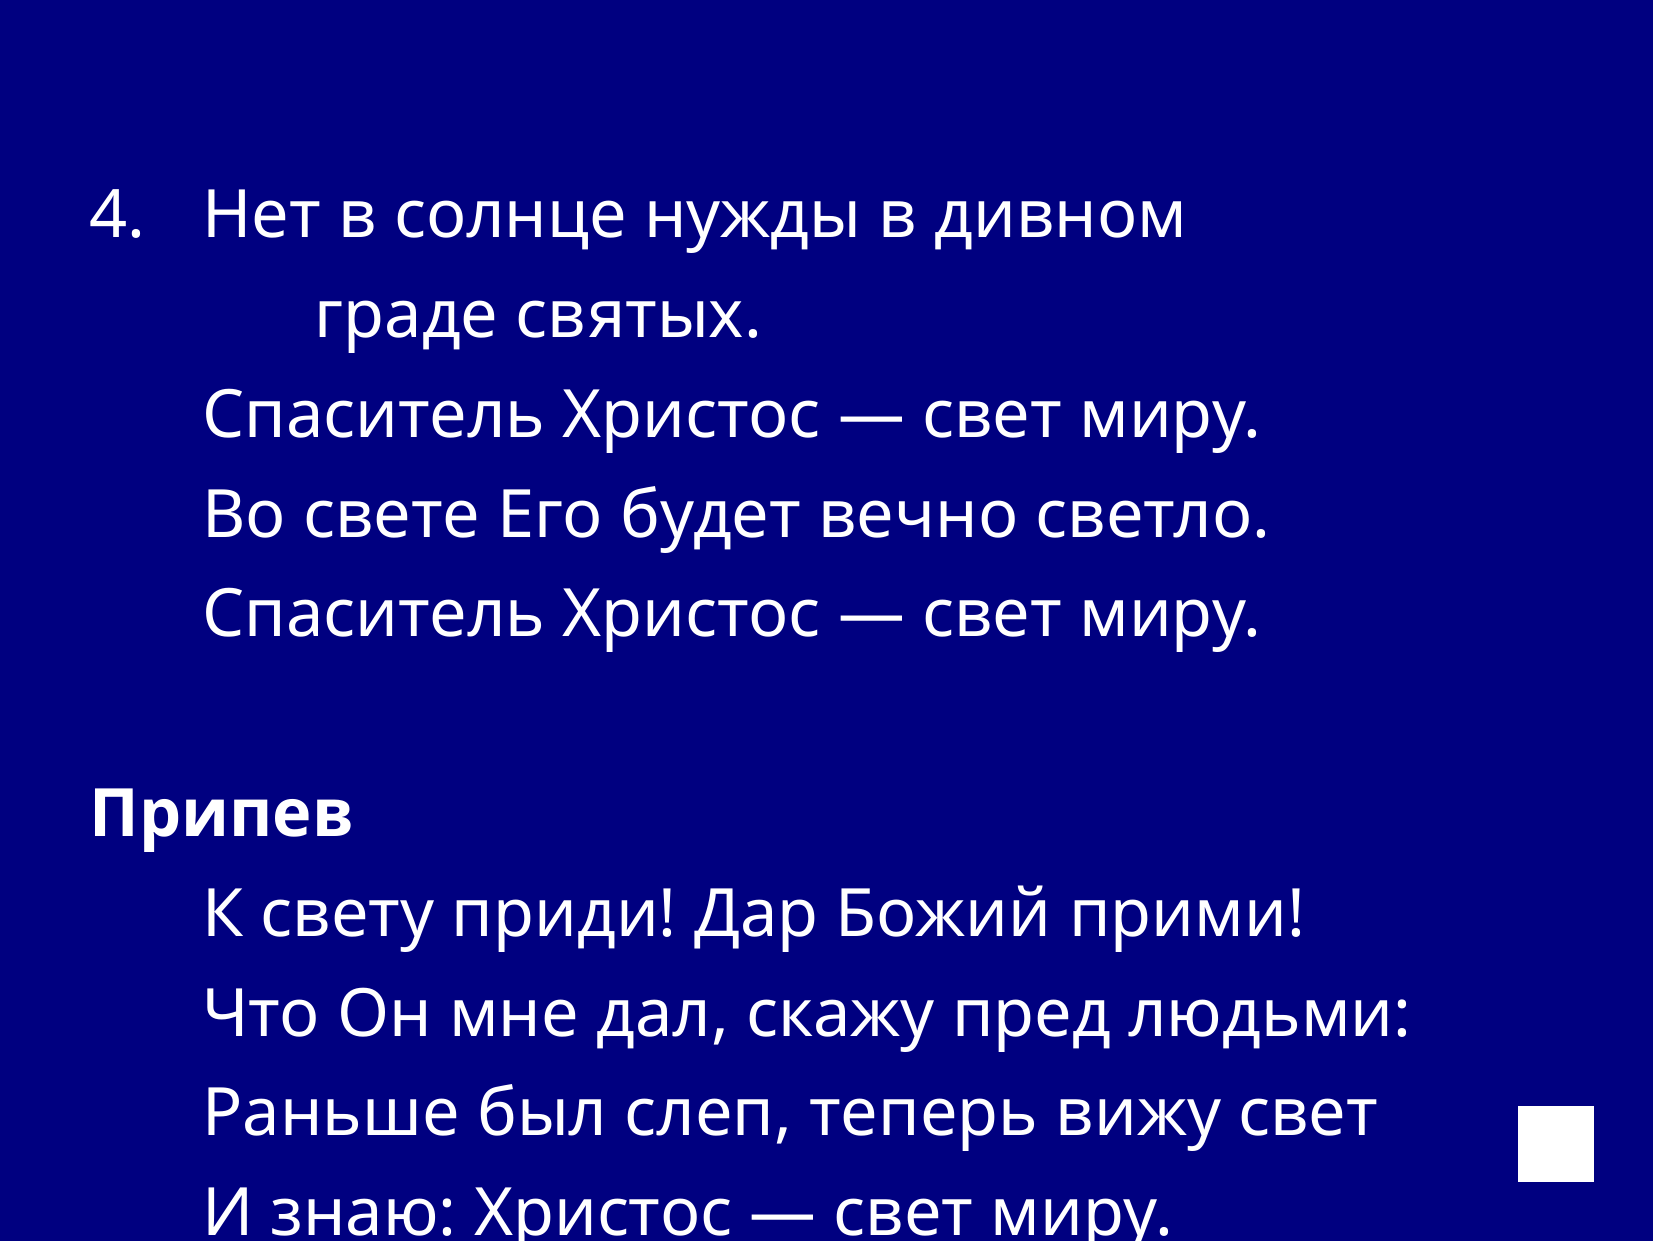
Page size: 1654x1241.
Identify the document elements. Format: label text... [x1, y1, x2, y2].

text_box 4. Нет в солнце нужды в дивном граде святых. Спаситель Христос — свет миру. Во свете Его будет вечно светло. Спаситель Христос — свет миру. Припев К свету приди! Дар Божий прими! Что Он мне дал, скажу пред людьми: Раньше был слеп, теперь вижу свет И знаю: Христос — свет миру. [75, 150, 1576, 1163]
text_box [1518, 1106, 1594, 1182]
